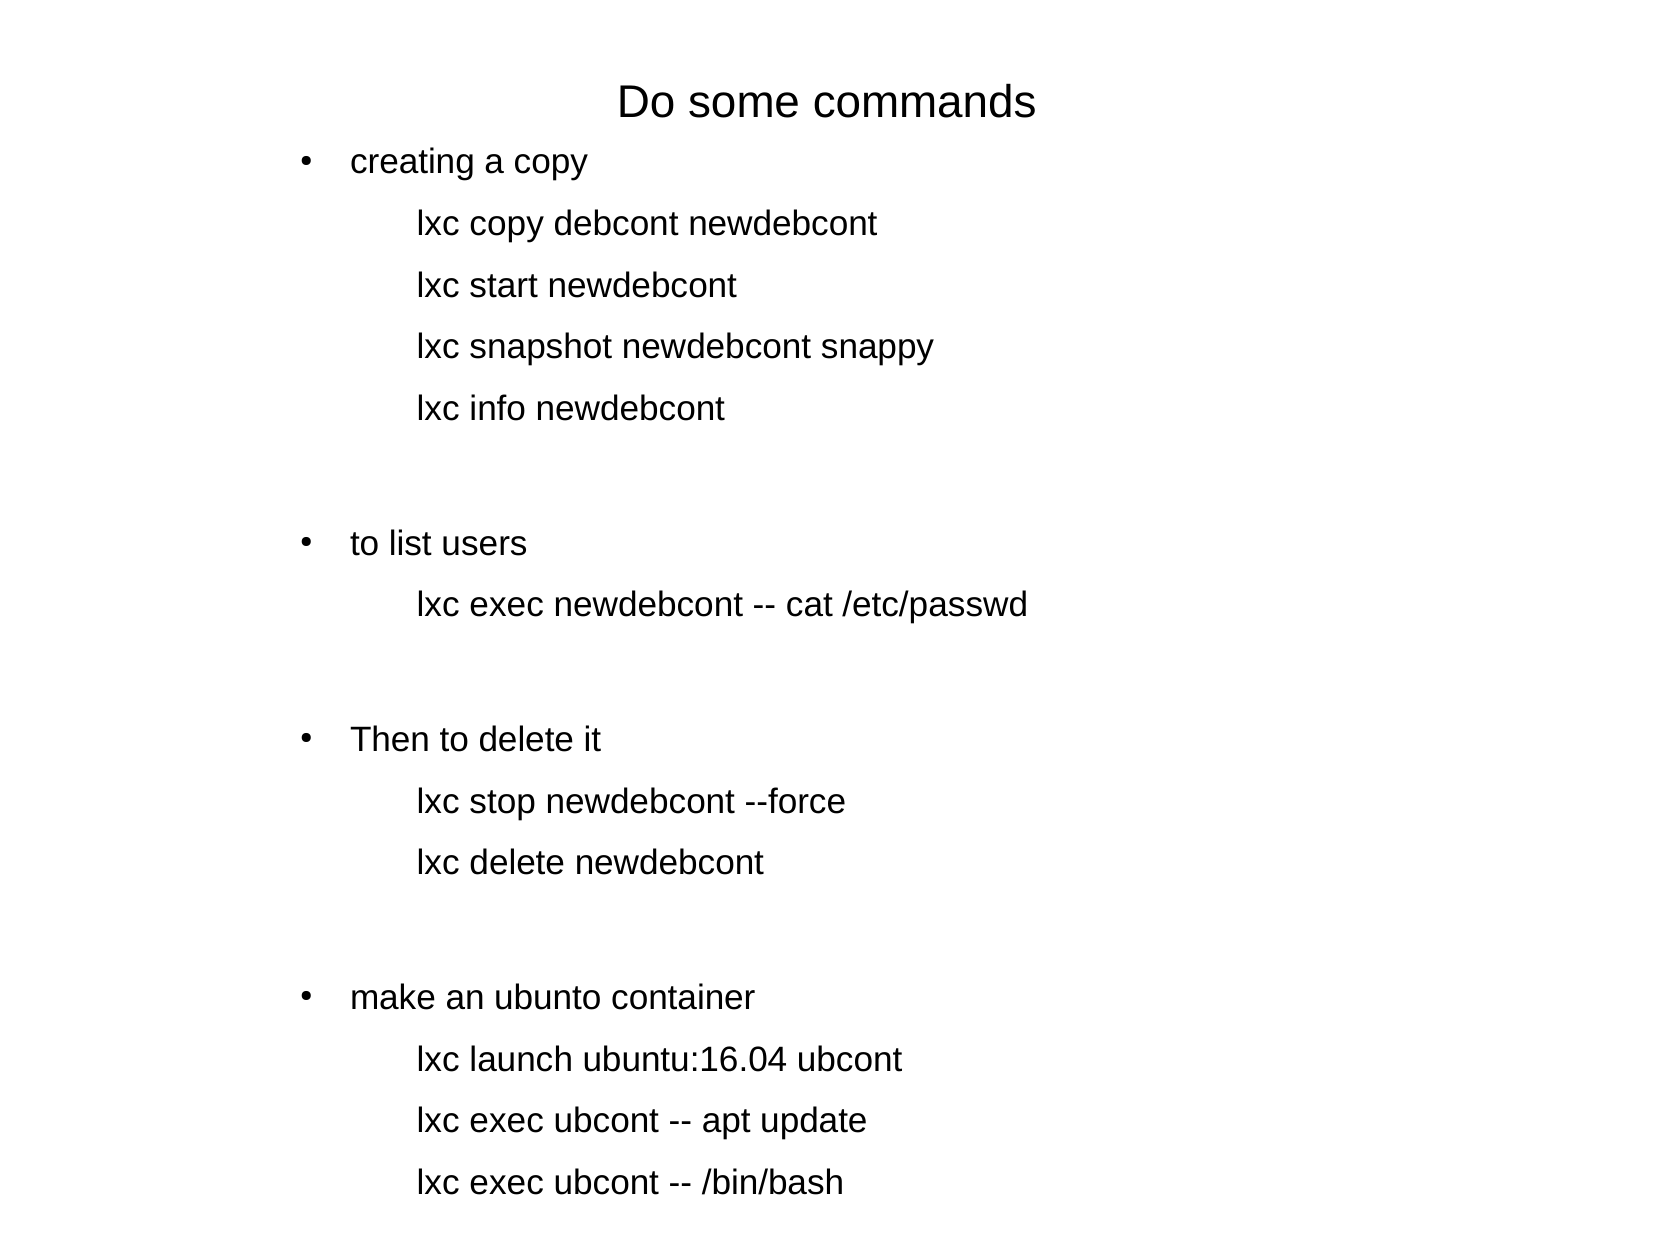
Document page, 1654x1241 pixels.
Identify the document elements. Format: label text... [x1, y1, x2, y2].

title Do some commands [82, 49, 1571, 154]
list creating a copy lxc copy debcont newdebcont lxc start newdebcont lxc snapshot newdebcont snappy lxc info newdebcont to list users lxc exec newdebcont -- cat /etc/passwd Then to delete it lxc stop newdebcont --force lxc delete newdebcont make an ubunto container lxc launch ubuntu:16.04 ubcont lxc exec ubcont -- apt update lxc exec ubcont -- /bin/bash [283, 141, 1323, 1205]
